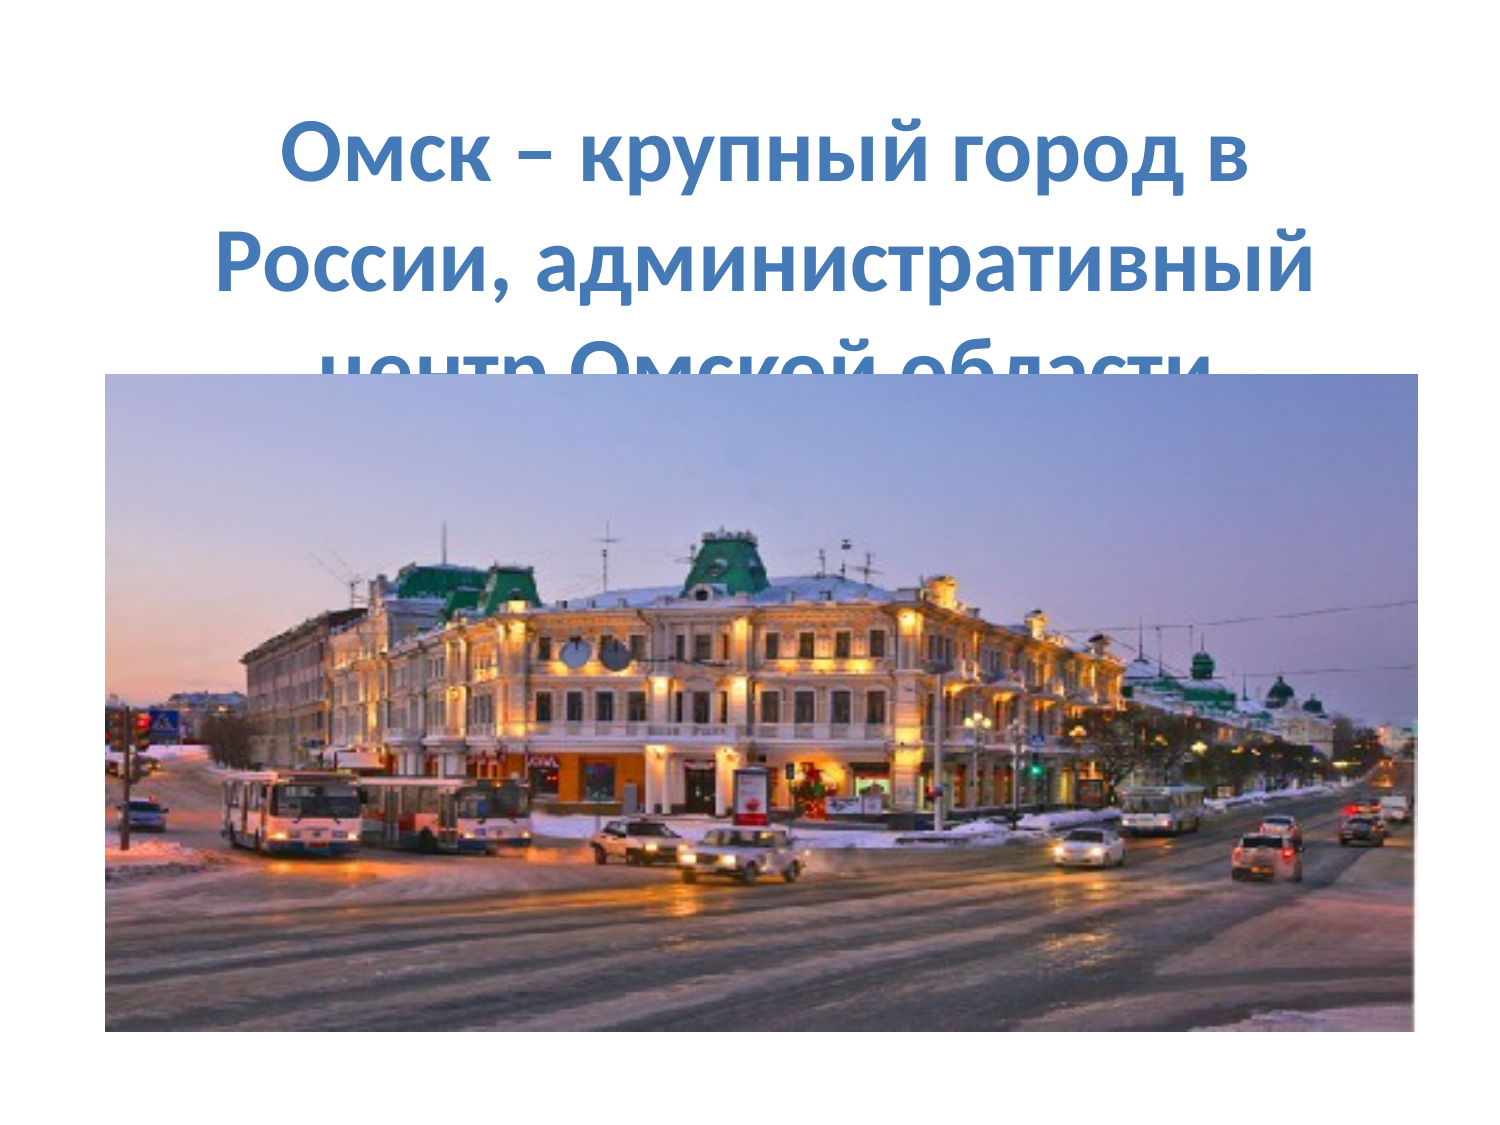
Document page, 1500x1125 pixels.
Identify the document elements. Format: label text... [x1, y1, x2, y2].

picture [105, 374, 1418, 1032]
title Омск – крупный город в России, административный центр Омской области [128, 82, 1404, 374]
